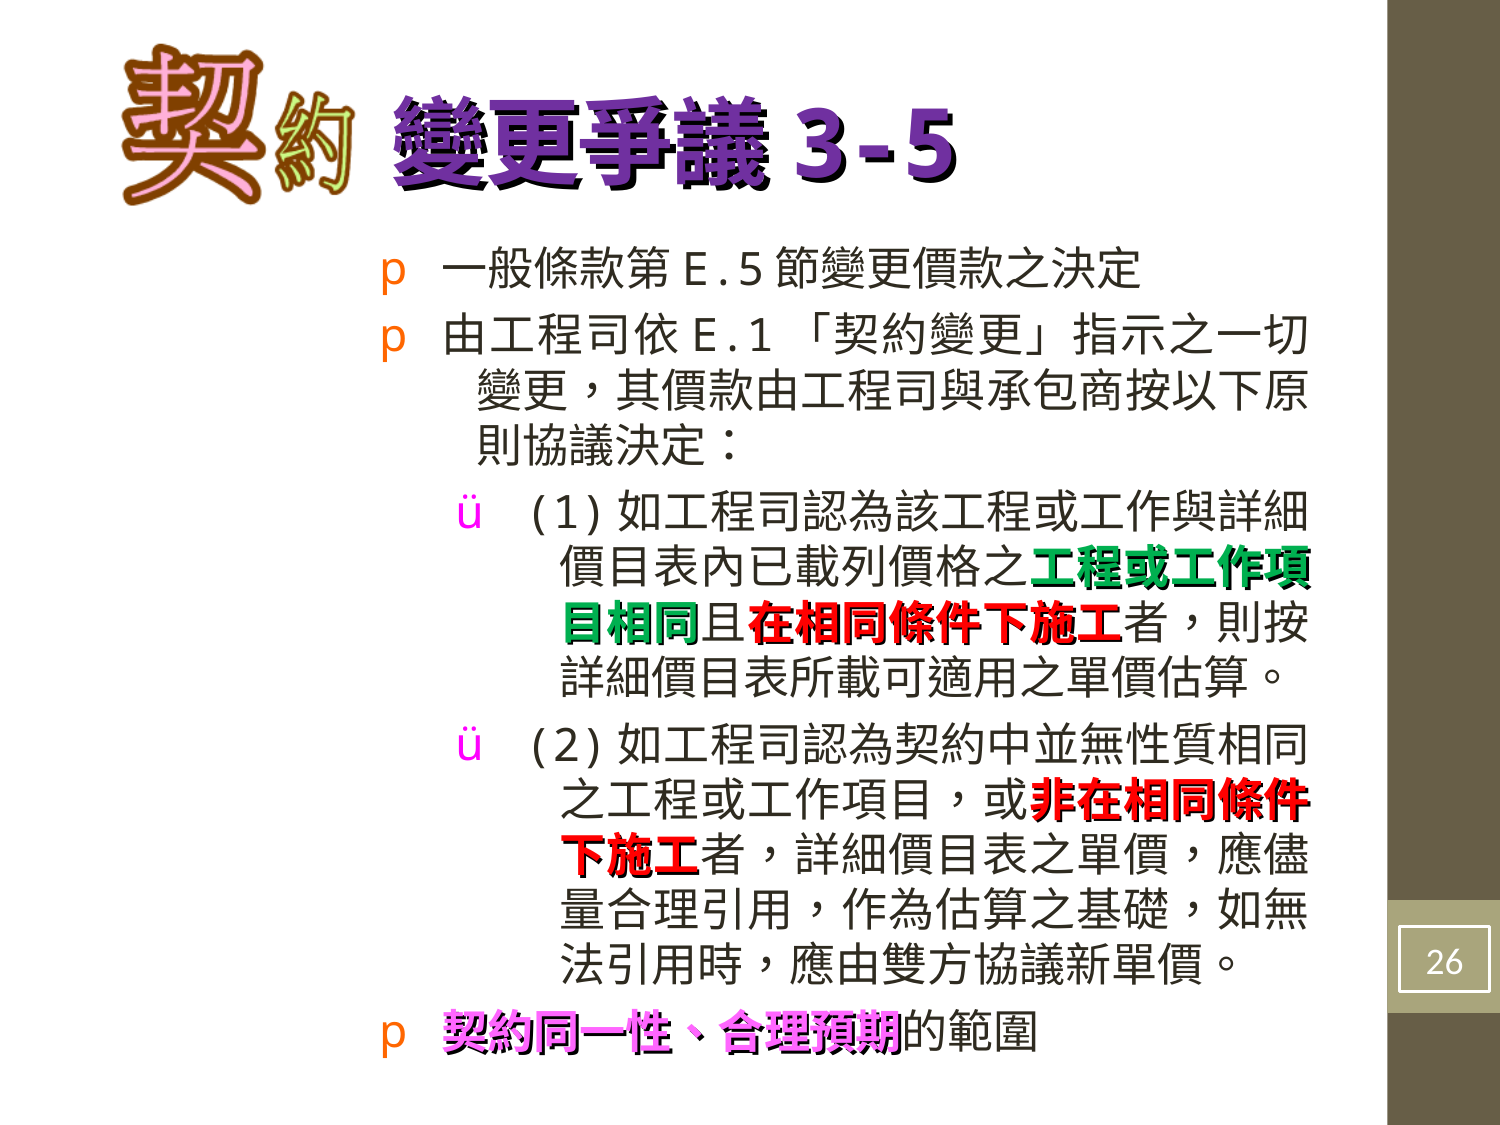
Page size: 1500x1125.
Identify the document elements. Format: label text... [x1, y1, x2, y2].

picture [100, 36, 368, 211]
list 一般條款第E.5節變更價款之決定 由工程司依E.1「契約變更」指示之一切變更，其價款由工程司與承包商按以下原則協議決定： (1)如工程司認為該工程或工作與詳細價目表內已載列價格之工程或工作項目相同且在相同條件下施工者，則按詳細價目表所載可適用之單價估算。 (2)如工程司認為契約中並無性質相同之工程或工作項目，或非在相同條件下施工者，詳細價目表之單價，應儘量合理引用，作為估算之基礎，如無法引用時，應由雙方協議新單價。 契約同一性、合理預期的範圍 [75, 231, 1326, 1106]
title 變更爭議3-5 [75, 45, 1326, 231]
text_box 26 [1399, 926, 1490, 992]
